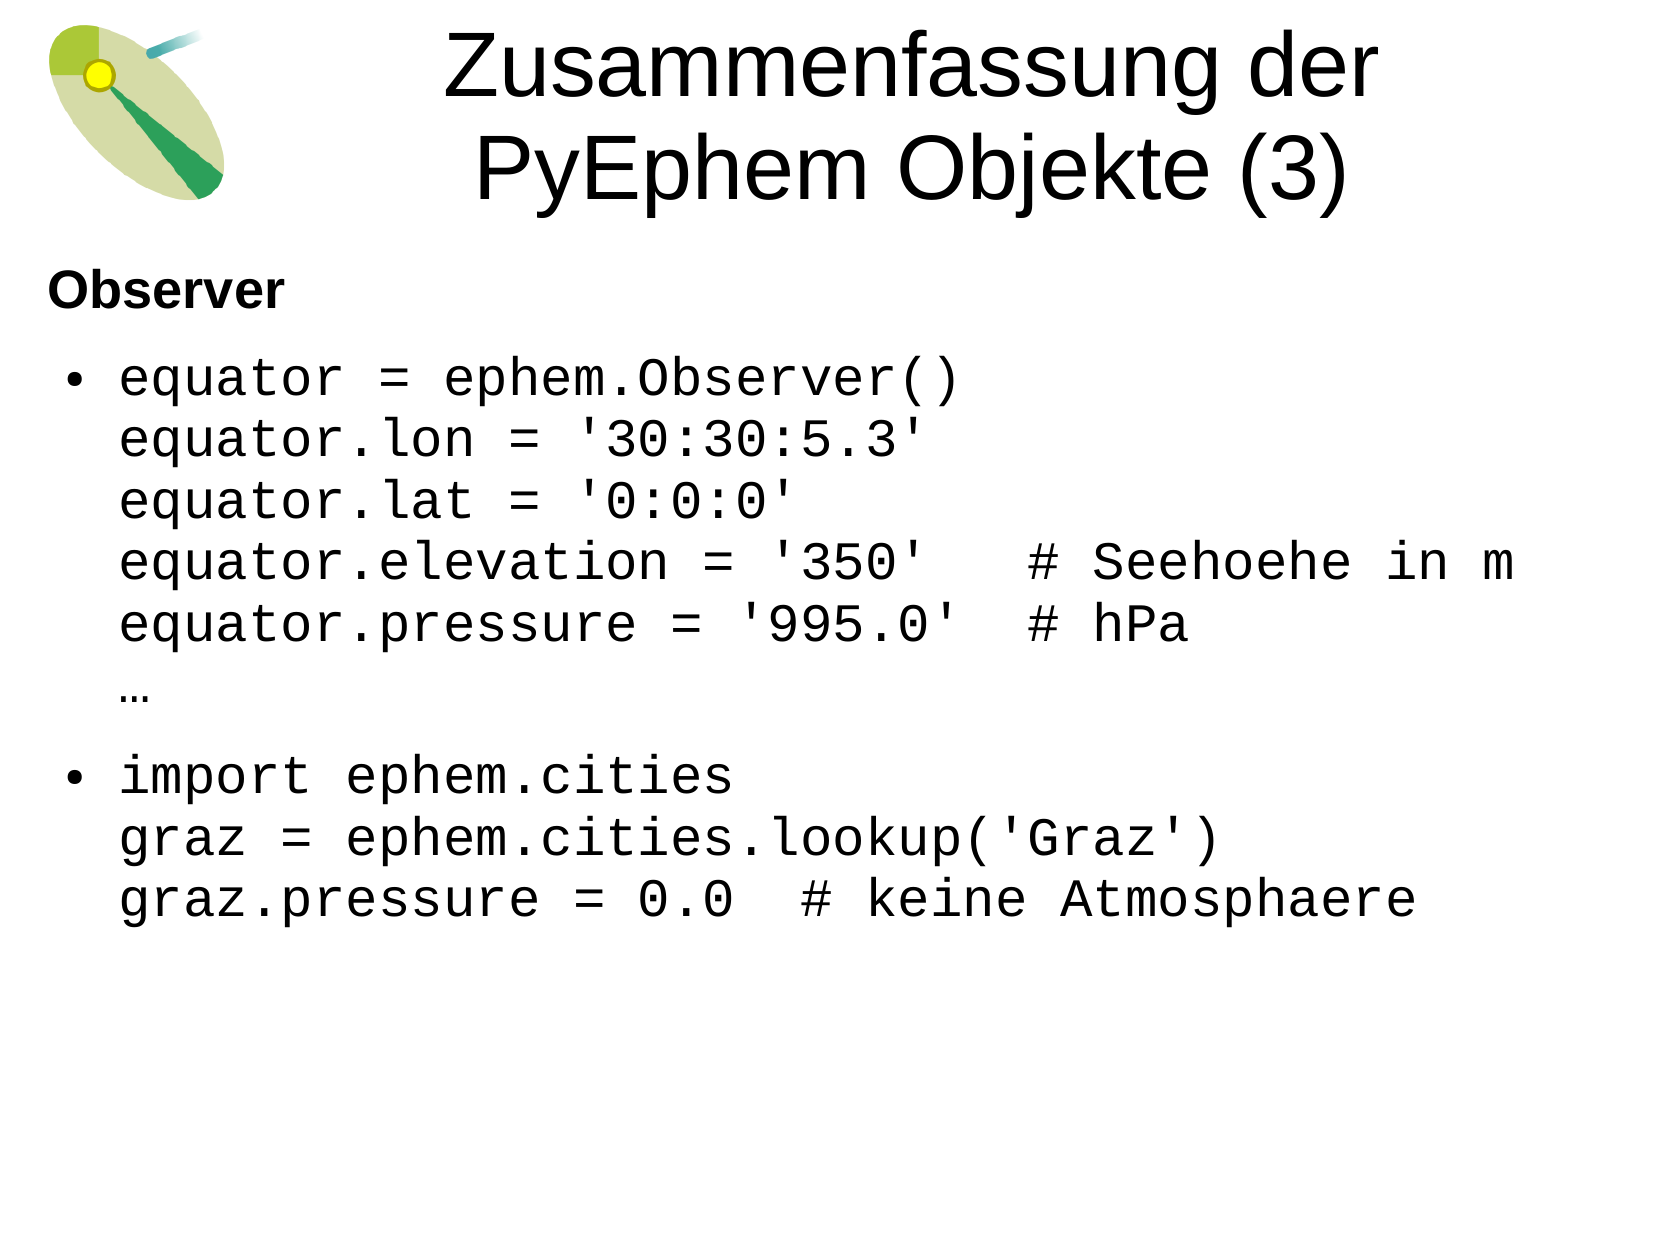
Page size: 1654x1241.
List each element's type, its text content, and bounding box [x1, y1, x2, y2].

list Observer equator = ephem.Observer() equator.lon = '30:30:5.3' equator.lat = '0:0:0' equator.elevation = '350' # Seehoehe in m equator.pressure = '995.0' # hPa … import ephem.cities graz = ephem.cities.lookup('Graz') graz.pressure = 0.0 # keine Atmosphaere [47, 259, 1619, 1182]
title Zusammenfassung der PyEphem Objekte (3) [348, 13, 1477, 220]
picture [47, 23, 225, 201]
